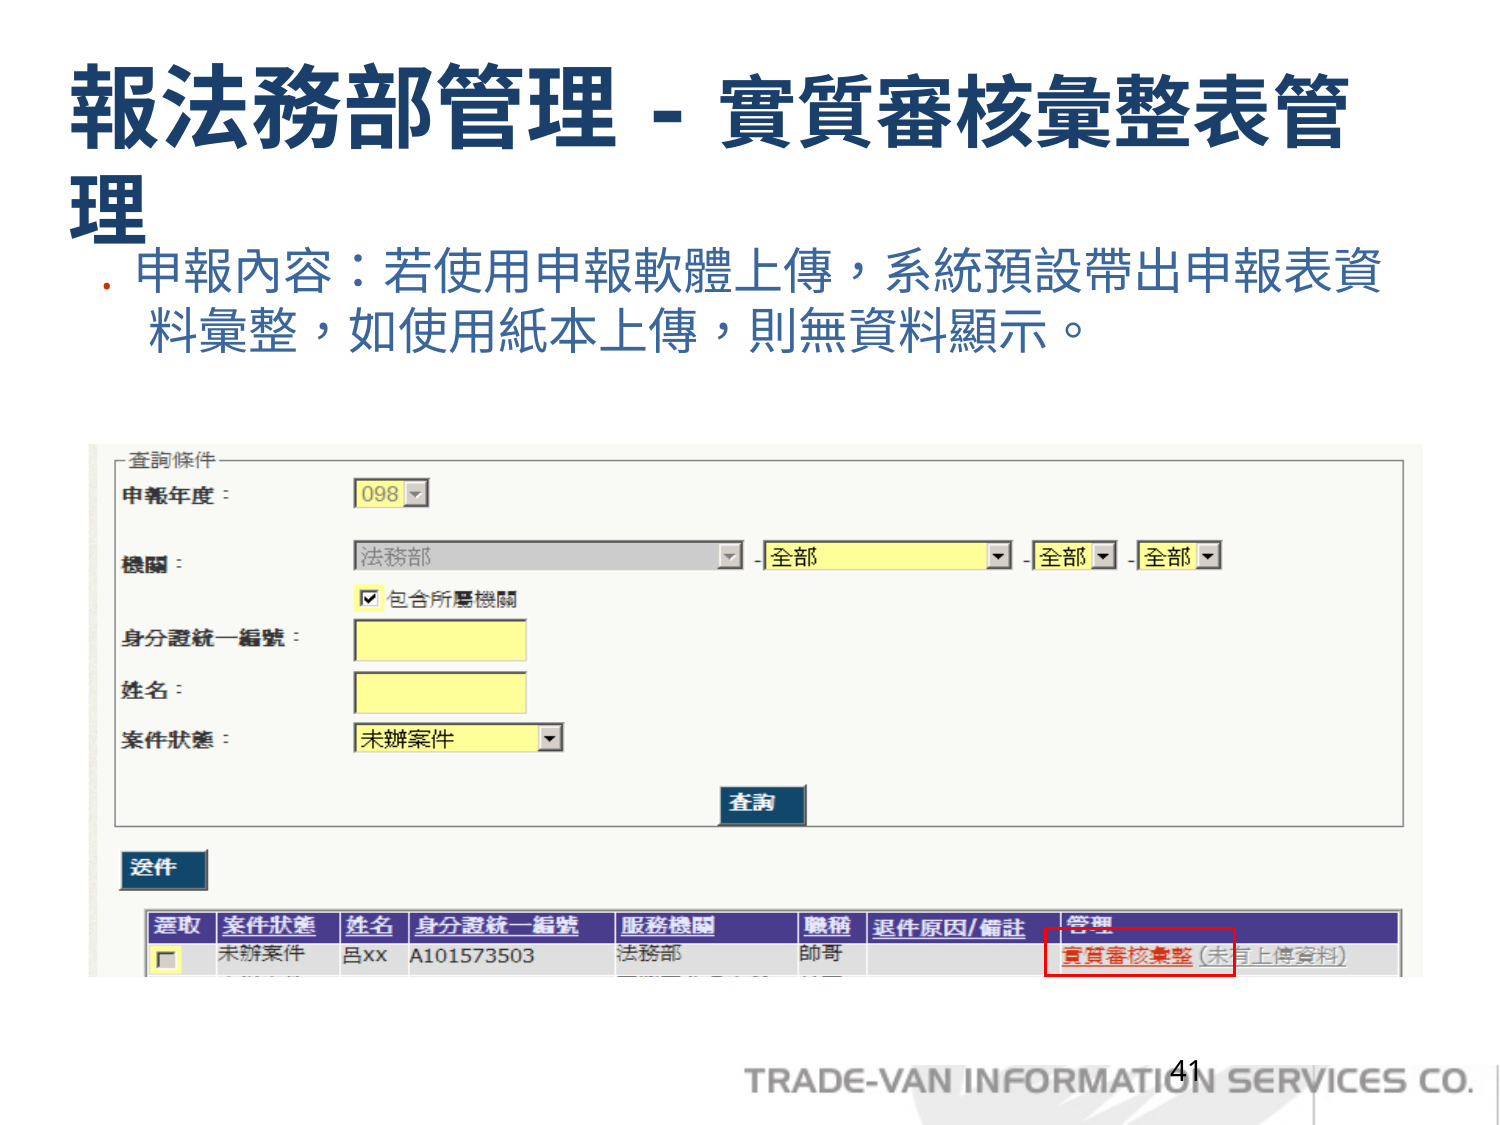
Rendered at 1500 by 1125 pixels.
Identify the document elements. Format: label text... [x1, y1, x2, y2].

text_box ․申報內容：若使用申報軟體上傳，系統預設帶出申報表資料彙整，如使用紙本上傳，則無資料顯示。 [77, 232, 1412, 433]
text_box [0, 0, 1500, 1100]
text_box 報法務部管理-實質審核彙整表管理 [53, 43, 1403, 230]
picture [88, 444, 1423, 977]
picture [1047, 930, 1233, 974]
